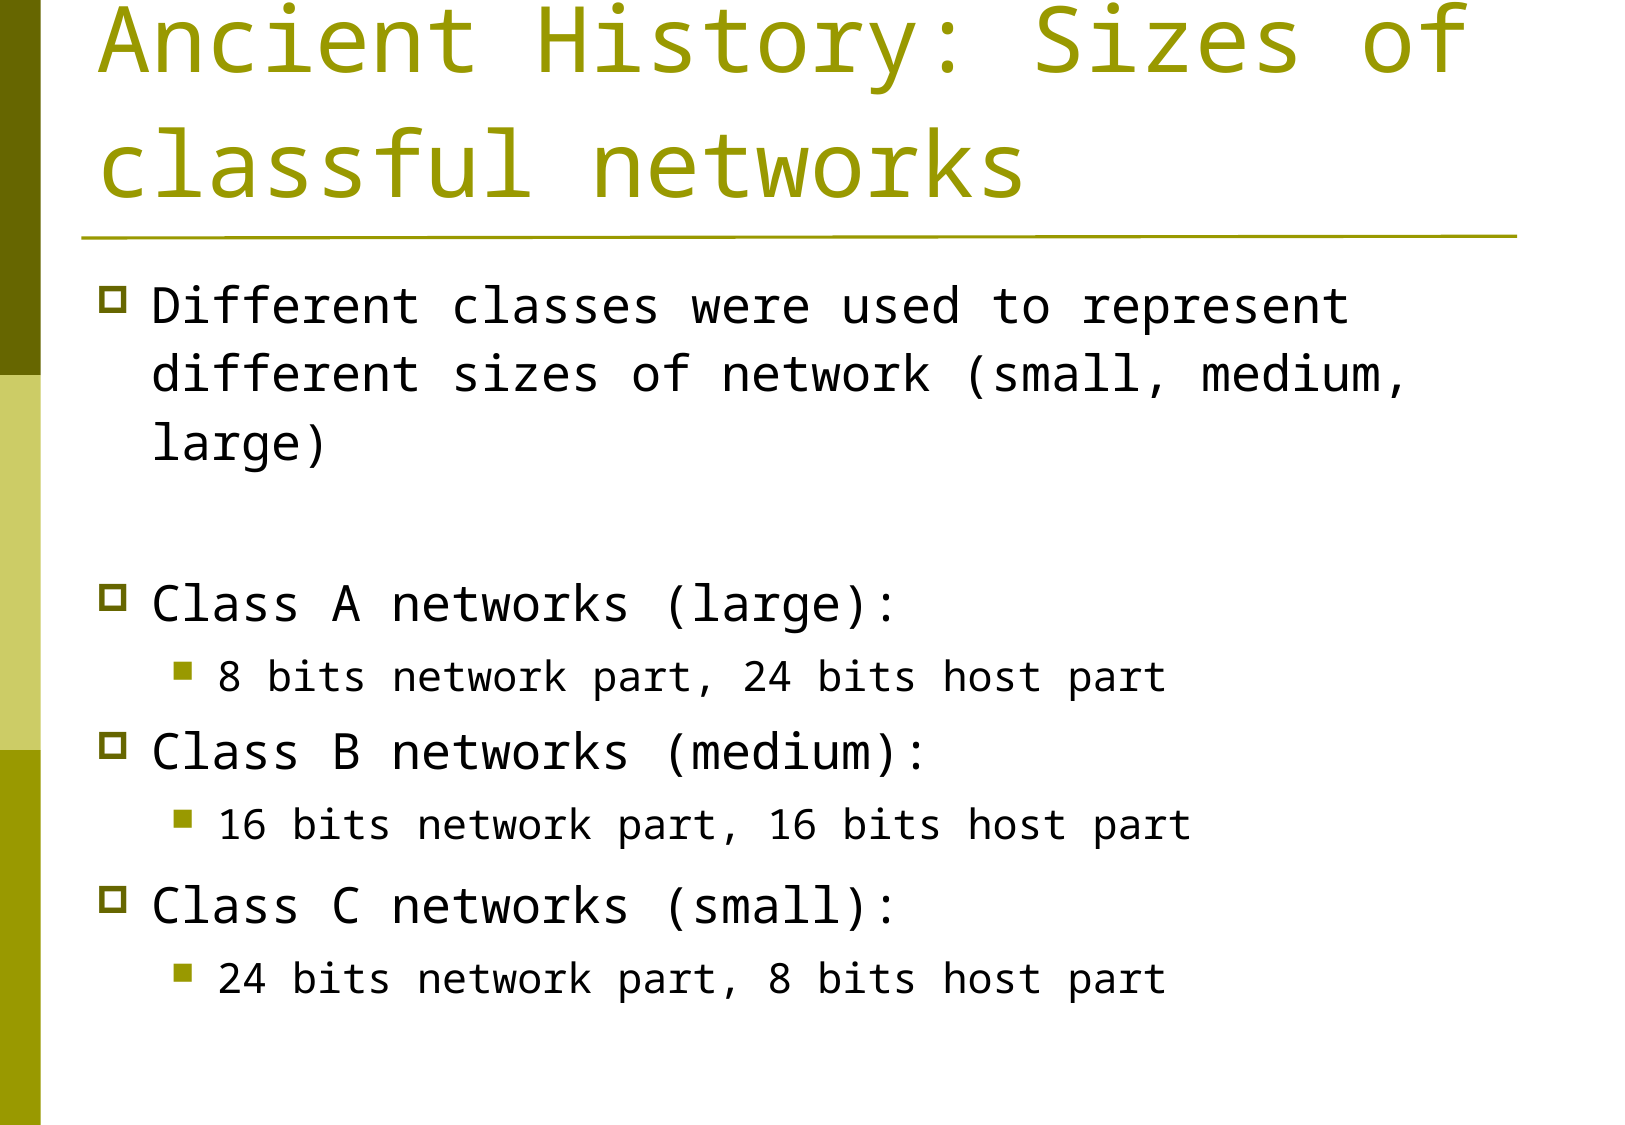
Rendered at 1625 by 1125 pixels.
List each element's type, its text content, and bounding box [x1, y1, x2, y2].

title Ancient History: Sizes of classful networks [81, 0, 1544, 233]
list Different classes were used to represent different sizes of network (small, medium, large)‏ Class A networks (large): 8 bits network part, 24 bits host part Class B networks (medium): 16 bits network part, 16 bits host part Class C networks (small): 24 bits network part, 8 bits host part [81, 262, 1544, 1006]
